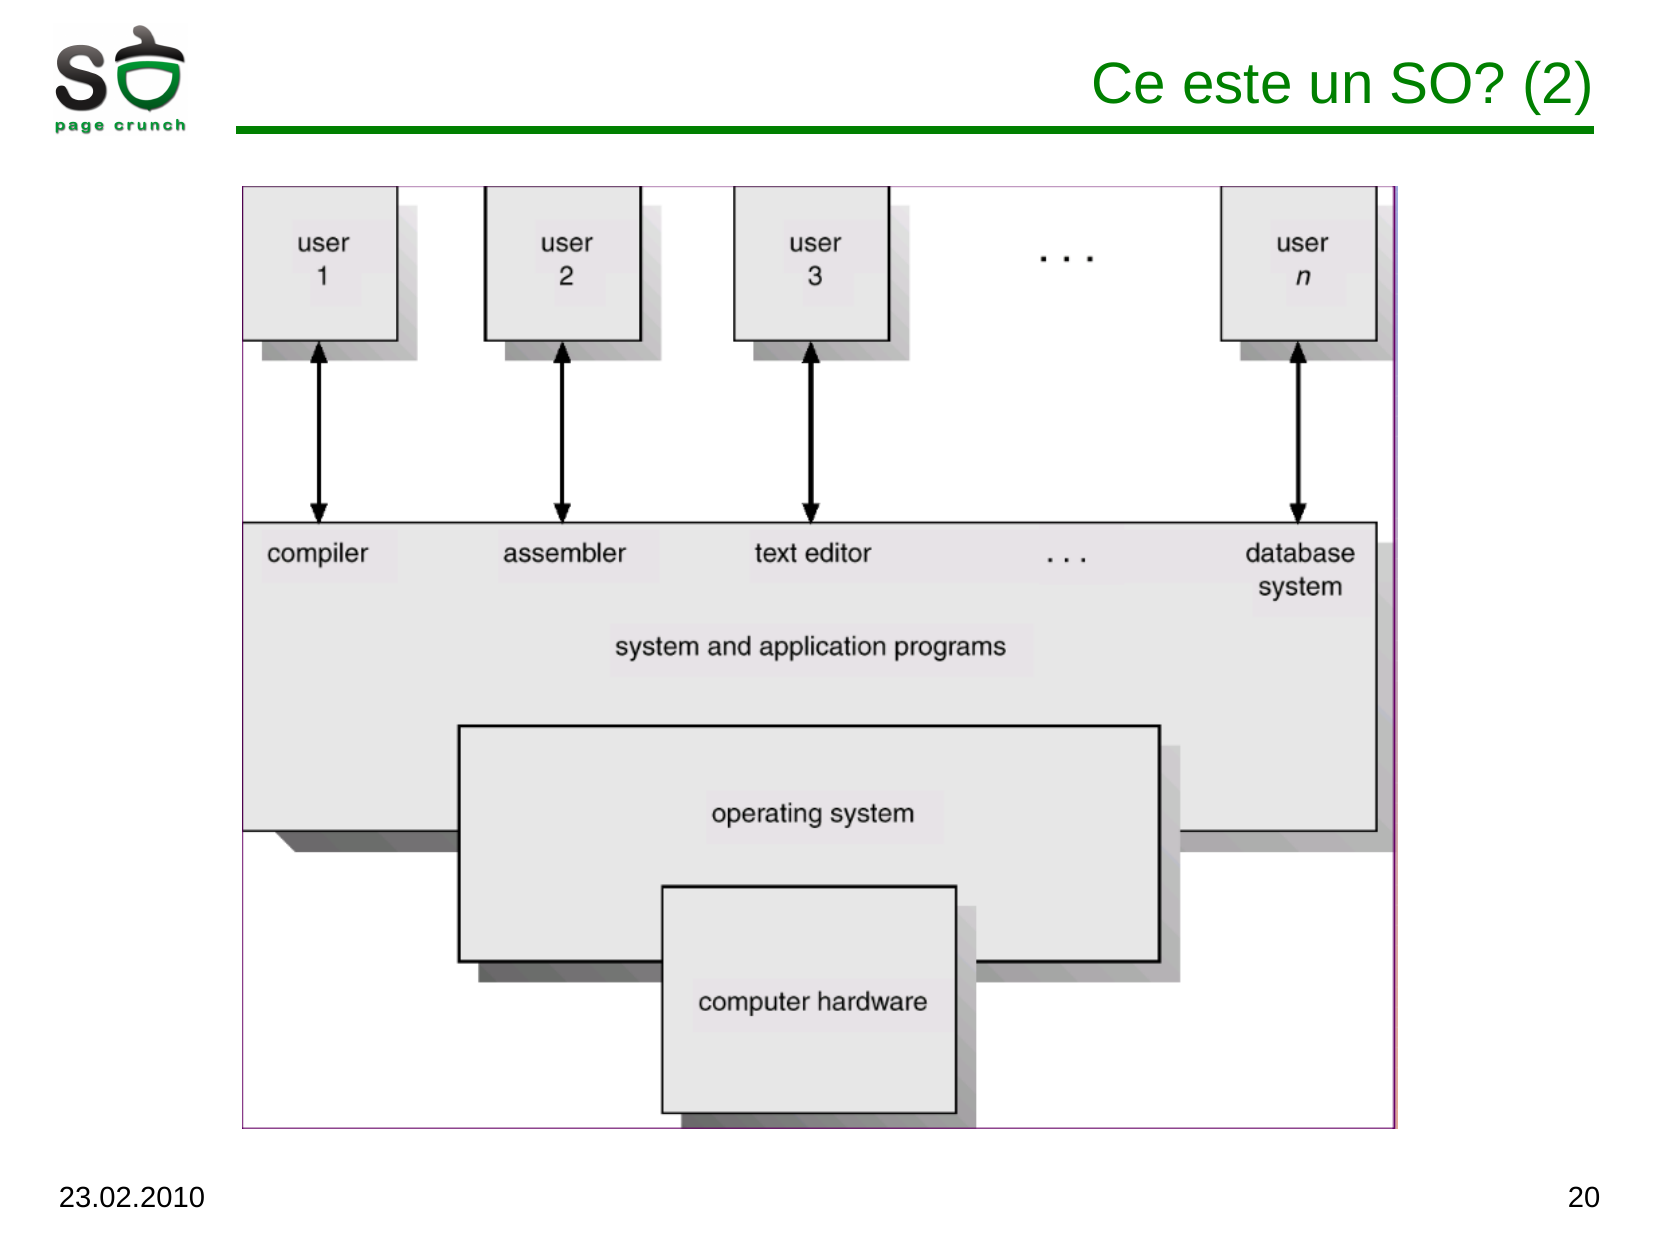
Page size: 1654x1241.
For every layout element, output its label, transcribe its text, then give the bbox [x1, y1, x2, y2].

picture [242, 186, 1398, 1129]
title Ce este un SO? (2) [236, 49, 1595, 119]
picture [53, 23, 188, 136]
